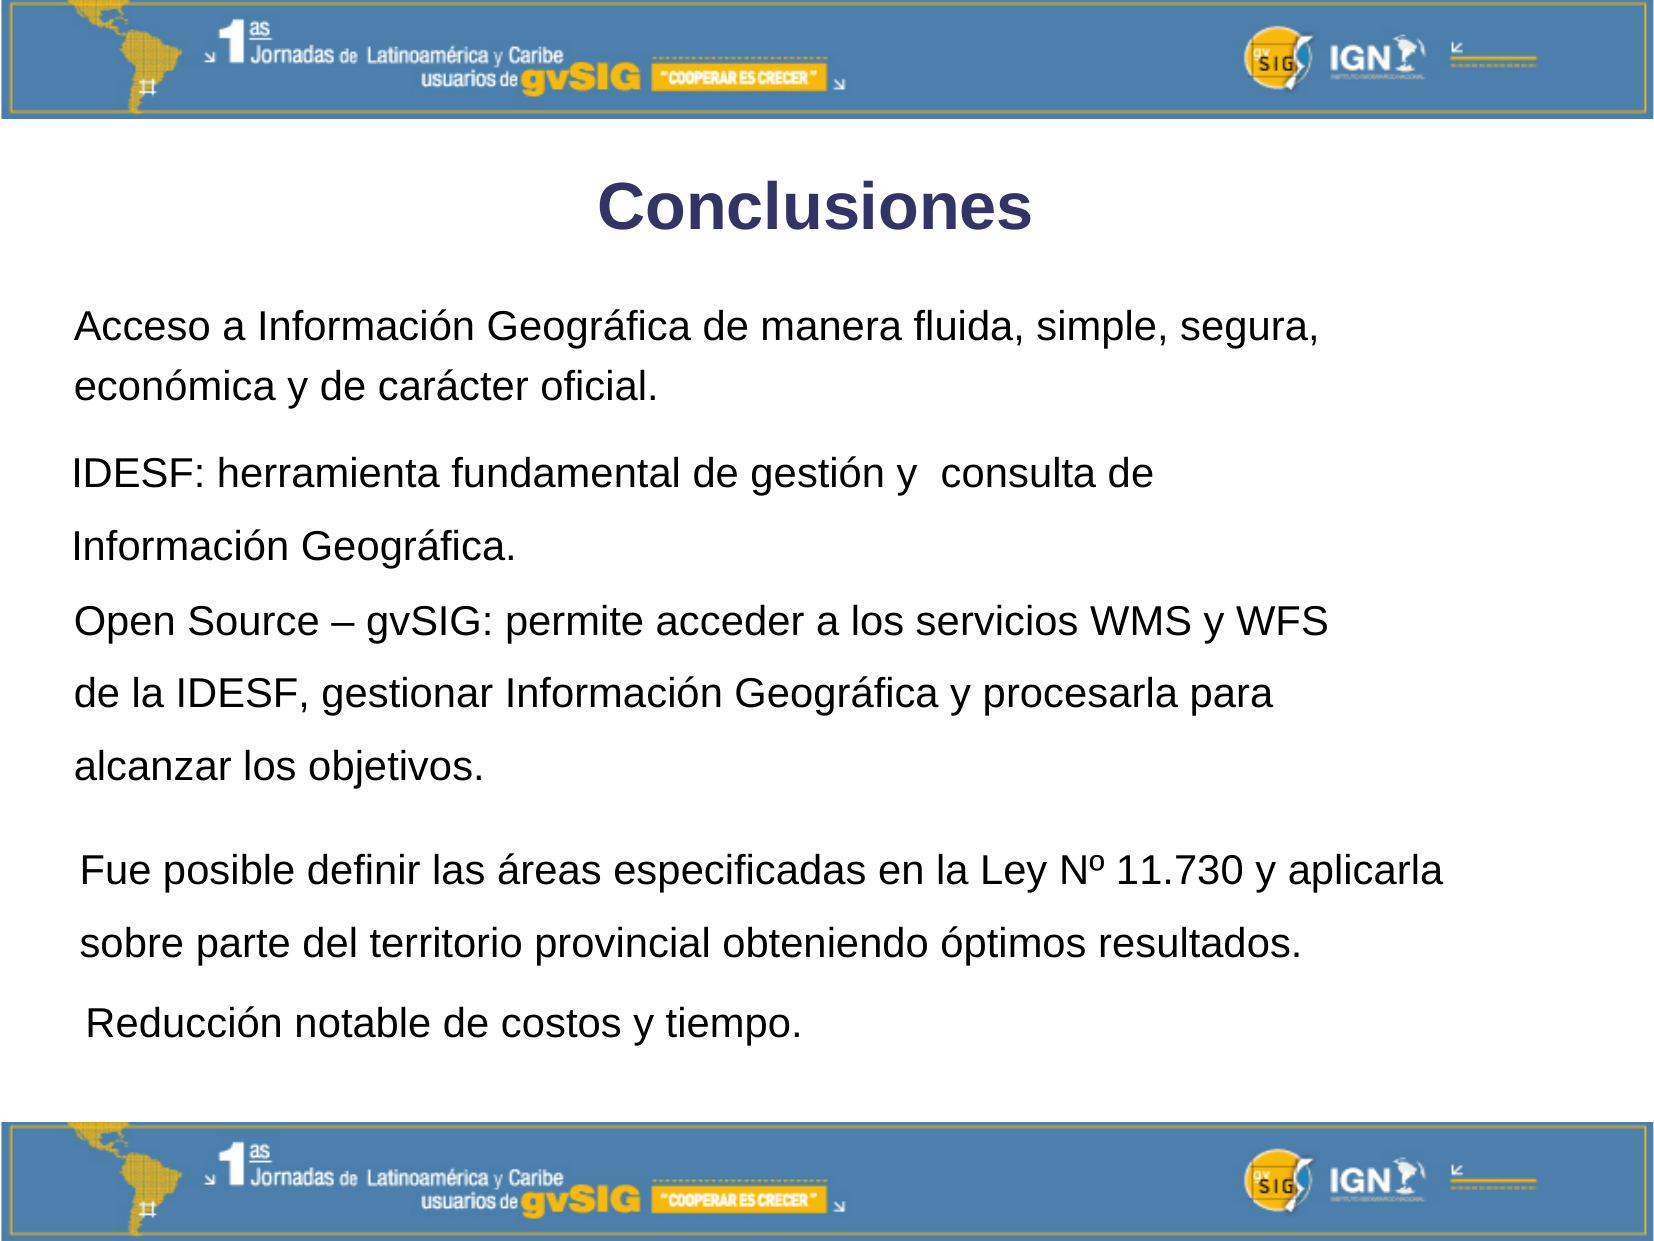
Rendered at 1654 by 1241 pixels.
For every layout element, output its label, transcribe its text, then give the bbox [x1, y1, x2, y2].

text_box Reducción notable de costos y tiempo. [59, 962, 827, 1069]
picture [0, 0, 1654, 119]
text_box IDESF: herramienta fundamental de gestión y consulta de Información Geográfica. [56, 442, 1182, 578]
picture [0, 1122, 1654, 1241]
text_box Conclusiones [106, 113, 1526, 302]
text_box Open Source – gvSIG: permite acceder a los servicios WMS y WFS de la IDESF, gestionar Información Geográfica y procesarla para alcanzar los objetivos. [59, 590, 1345, 798]
text_box Fue posible definir las áreas especificadas en la Ley Nº 11.730 y aplicarla sobre parte del territorio provincial obteniendo óptimos resultados. [64, 840, 1471, 975]
text_box Acceso a Información Geográfica de manera fluida, simple, segura, económica y de carácter oficial. [59, 289, 1359, 408]
